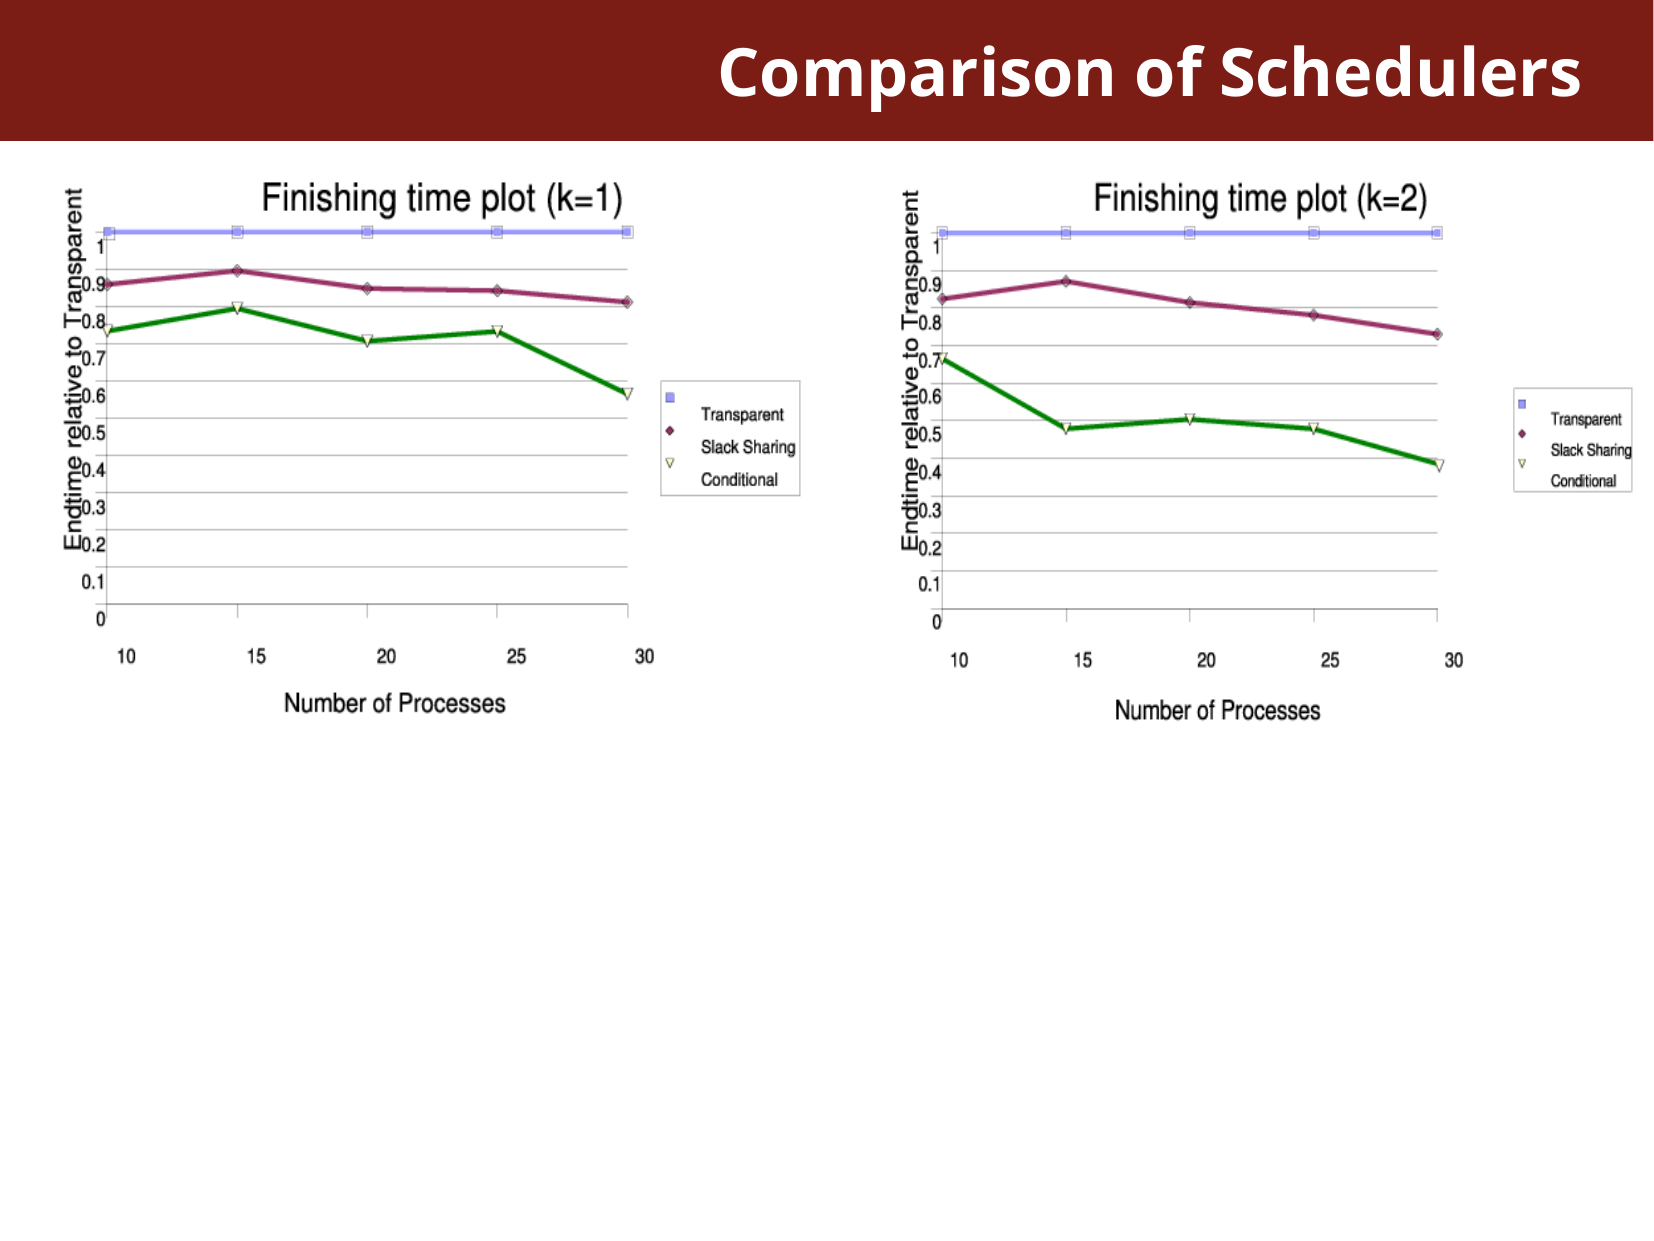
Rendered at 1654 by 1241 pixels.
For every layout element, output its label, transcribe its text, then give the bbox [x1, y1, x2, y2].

picture [0, 141, 1654, 741]
title Comparison of Schedulers [0, 7, 1583, 135]
